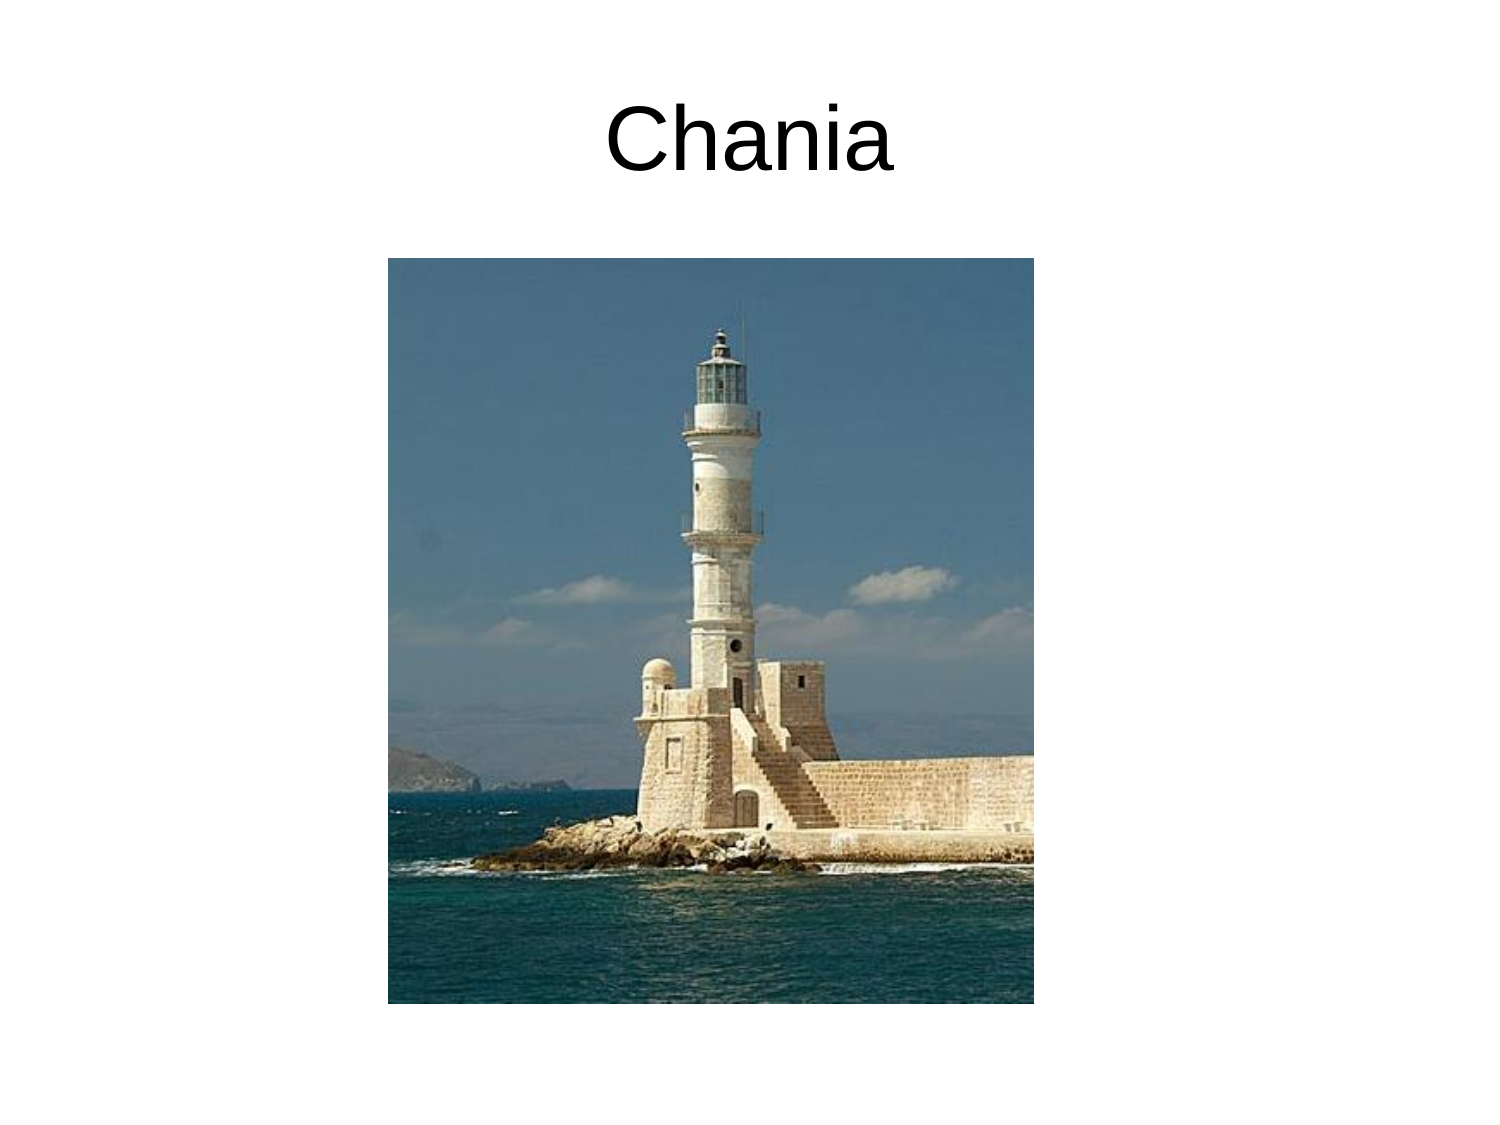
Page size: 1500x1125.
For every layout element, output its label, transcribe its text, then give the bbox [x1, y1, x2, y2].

title Chania [74, 20, 1425, 257]
picture [388, 258, 1034, 1004]
